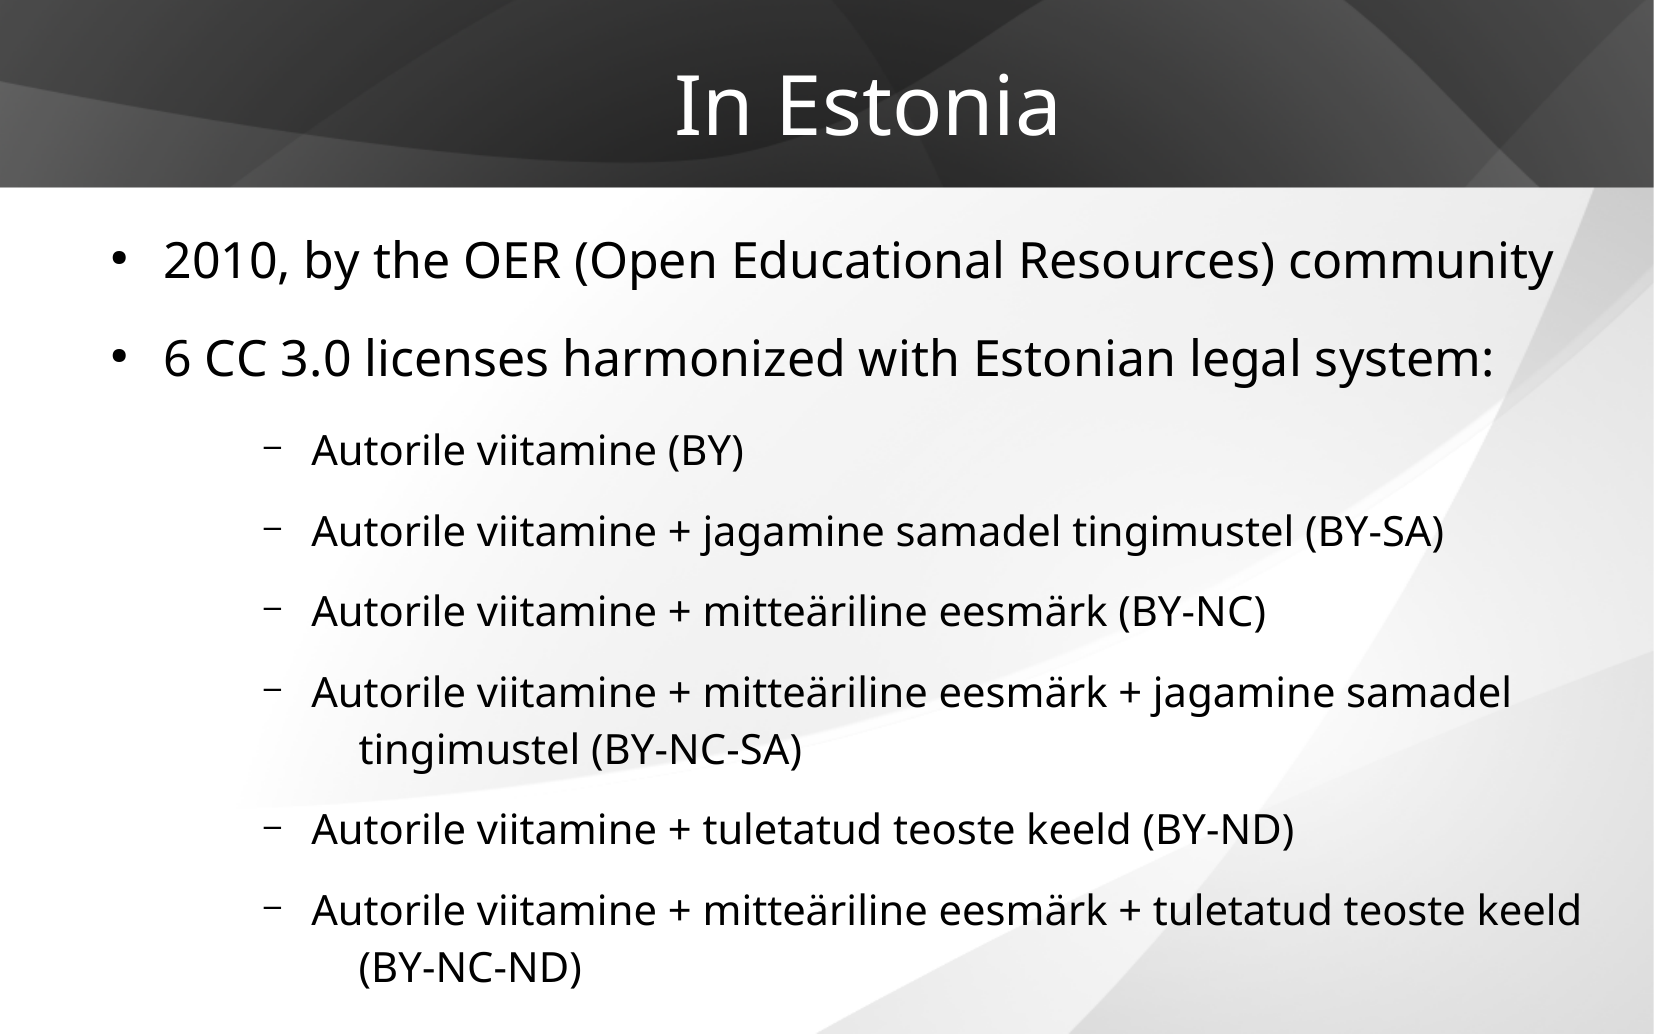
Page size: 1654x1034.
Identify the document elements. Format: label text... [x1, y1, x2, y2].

list 2010, by the OER (Open Educational Resources) community 6 CC 3.0 licenses harmonized with Estonian legal system: Autorile viitamine (BY) Autorile viitamine + jagamine samadel tingimustel (BY-SA) Autorile viitamine + mitteäriline eesmärk (BY-NC) Autorile viitamine + mitteäriline eesmärk + jagamine samadel tingimustel (BY-NC-SA) Autorile viitamine + tuletatud teoste keeld (BY-ND) Autorile viitamine + mitteäriline eesmärk + tuletatud teoste keeld (BY-NC-ND) [75, 225, 1613, 1013]
picture [0, 0, 1654, 1034]
title In Estonia [124, 0, 1613, 208]
